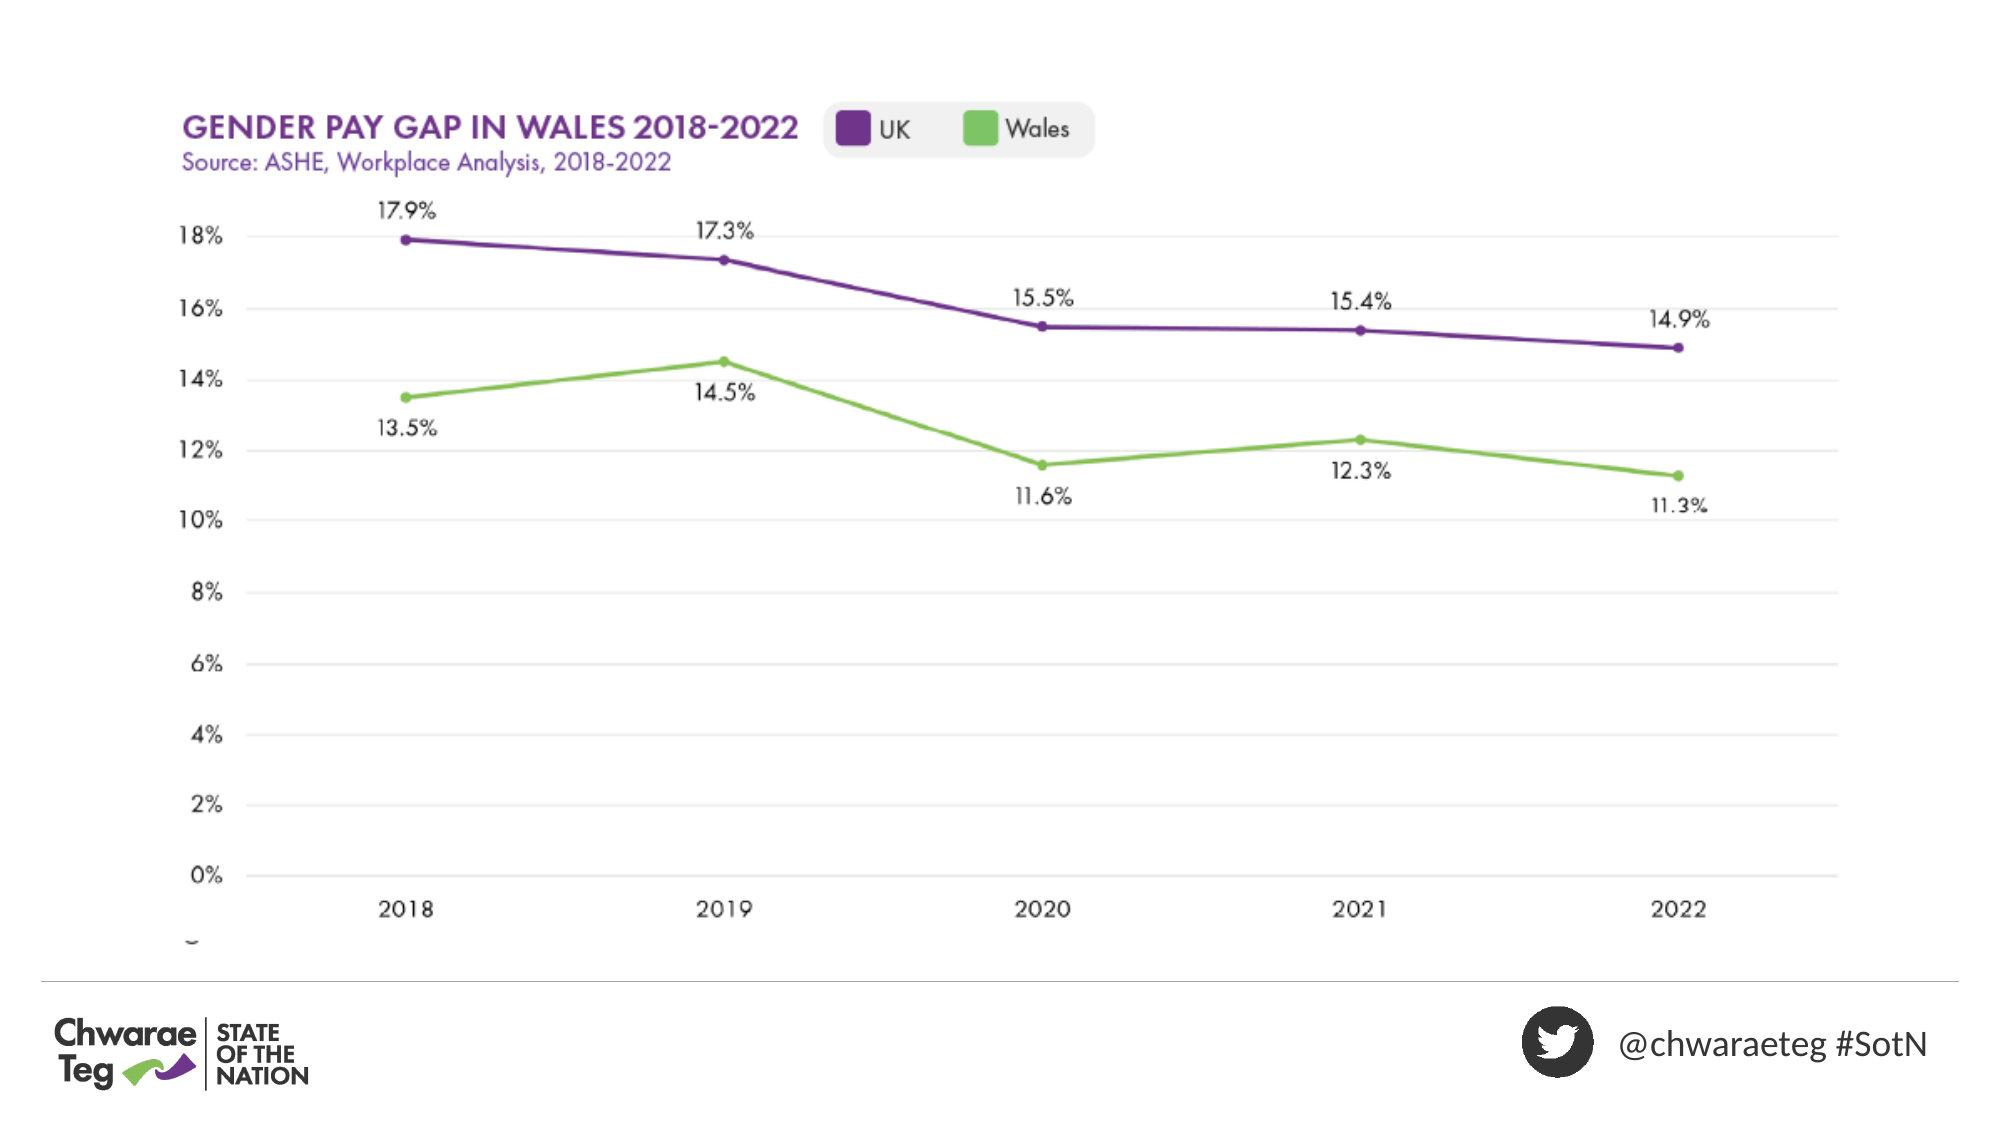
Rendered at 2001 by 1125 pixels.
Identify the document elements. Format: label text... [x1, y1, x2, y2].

text_box @chwaraeteg #SotN [1601, 1011, 1983, 1072]
picture [117, 67, 1940, 968]
picture [1514, 998, 1602, 1085]
picture [18, 998, 352, 1104]
